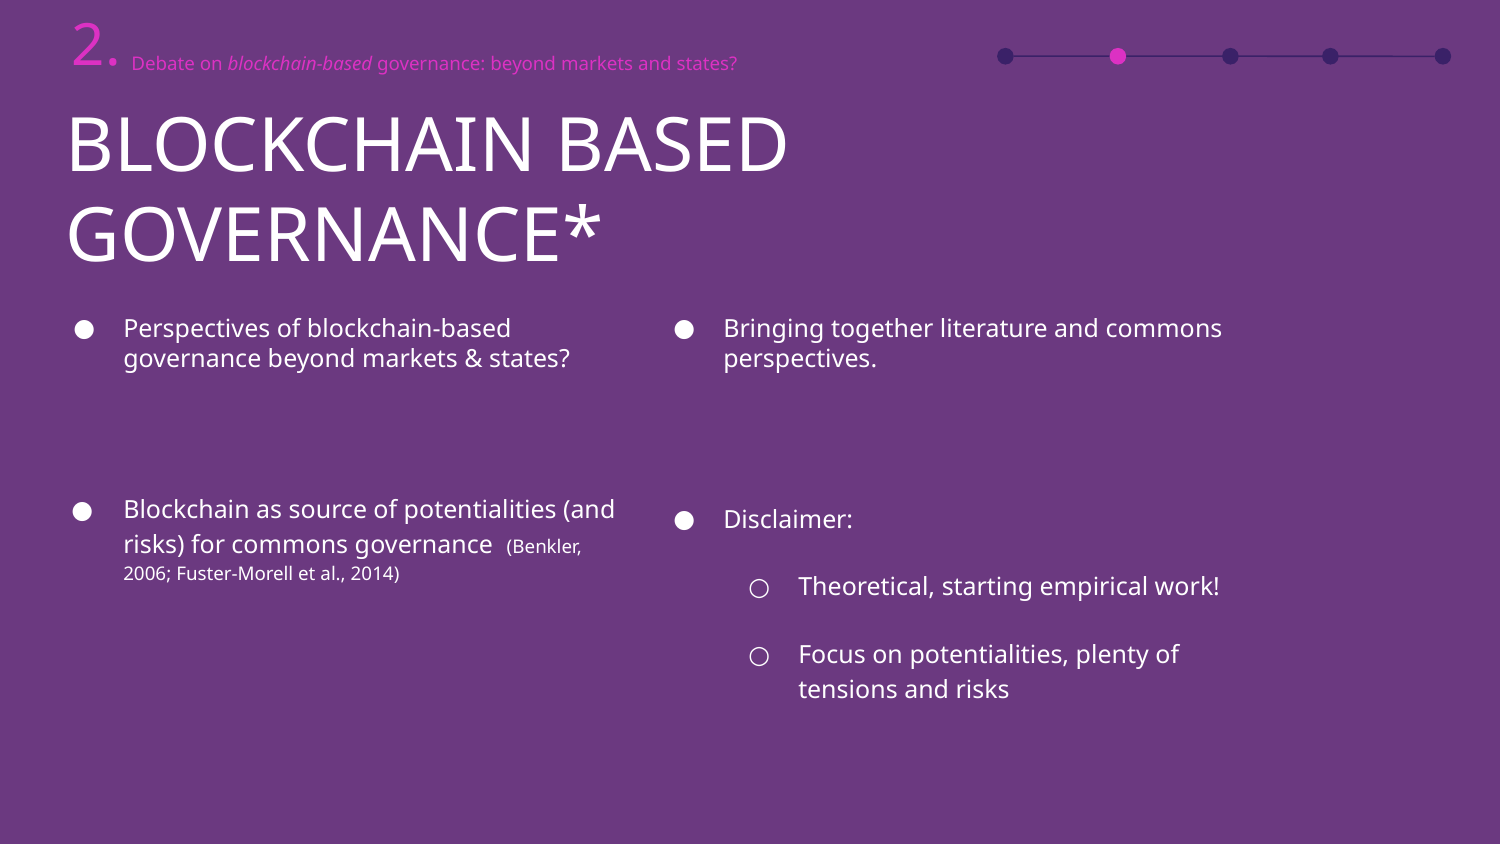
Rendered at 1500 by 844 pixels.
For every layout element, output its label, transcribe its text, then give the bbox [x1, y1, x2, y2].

list Debate on blockchain-based governance: beyond markets and states? [116, 33, 976, 82]
text_box [1434, 47, 1452, 65]
list Blockchain as source of potentialities (and risks) for commons governance (Benkler, 2006; Fuster-Morell et al., 2014) [33, 439, 633, 698]
text_box [1109, 47, 1127, 65]
text_box [1322, 47, 1339, 65]
text_box [997, 47, 1014, 65]
text_box [1222, 47, 1239, 65]
title 2. [56, 0, 165, 98]
list Disclaimer: Theoretical, starting empirical work! Focus on potentialities, plenty of tensions and risks [633, 420, 1242, 830]
list Perspectives of blockchain-based governance beyond markets & states? [33, 297, 633, 439]
list Bringing together literature and commons perspectives. [633, 297, 1242, 420]
title BLOCKCHAIN BASED GOVERNANCE* [50, 81, 948, 199]
